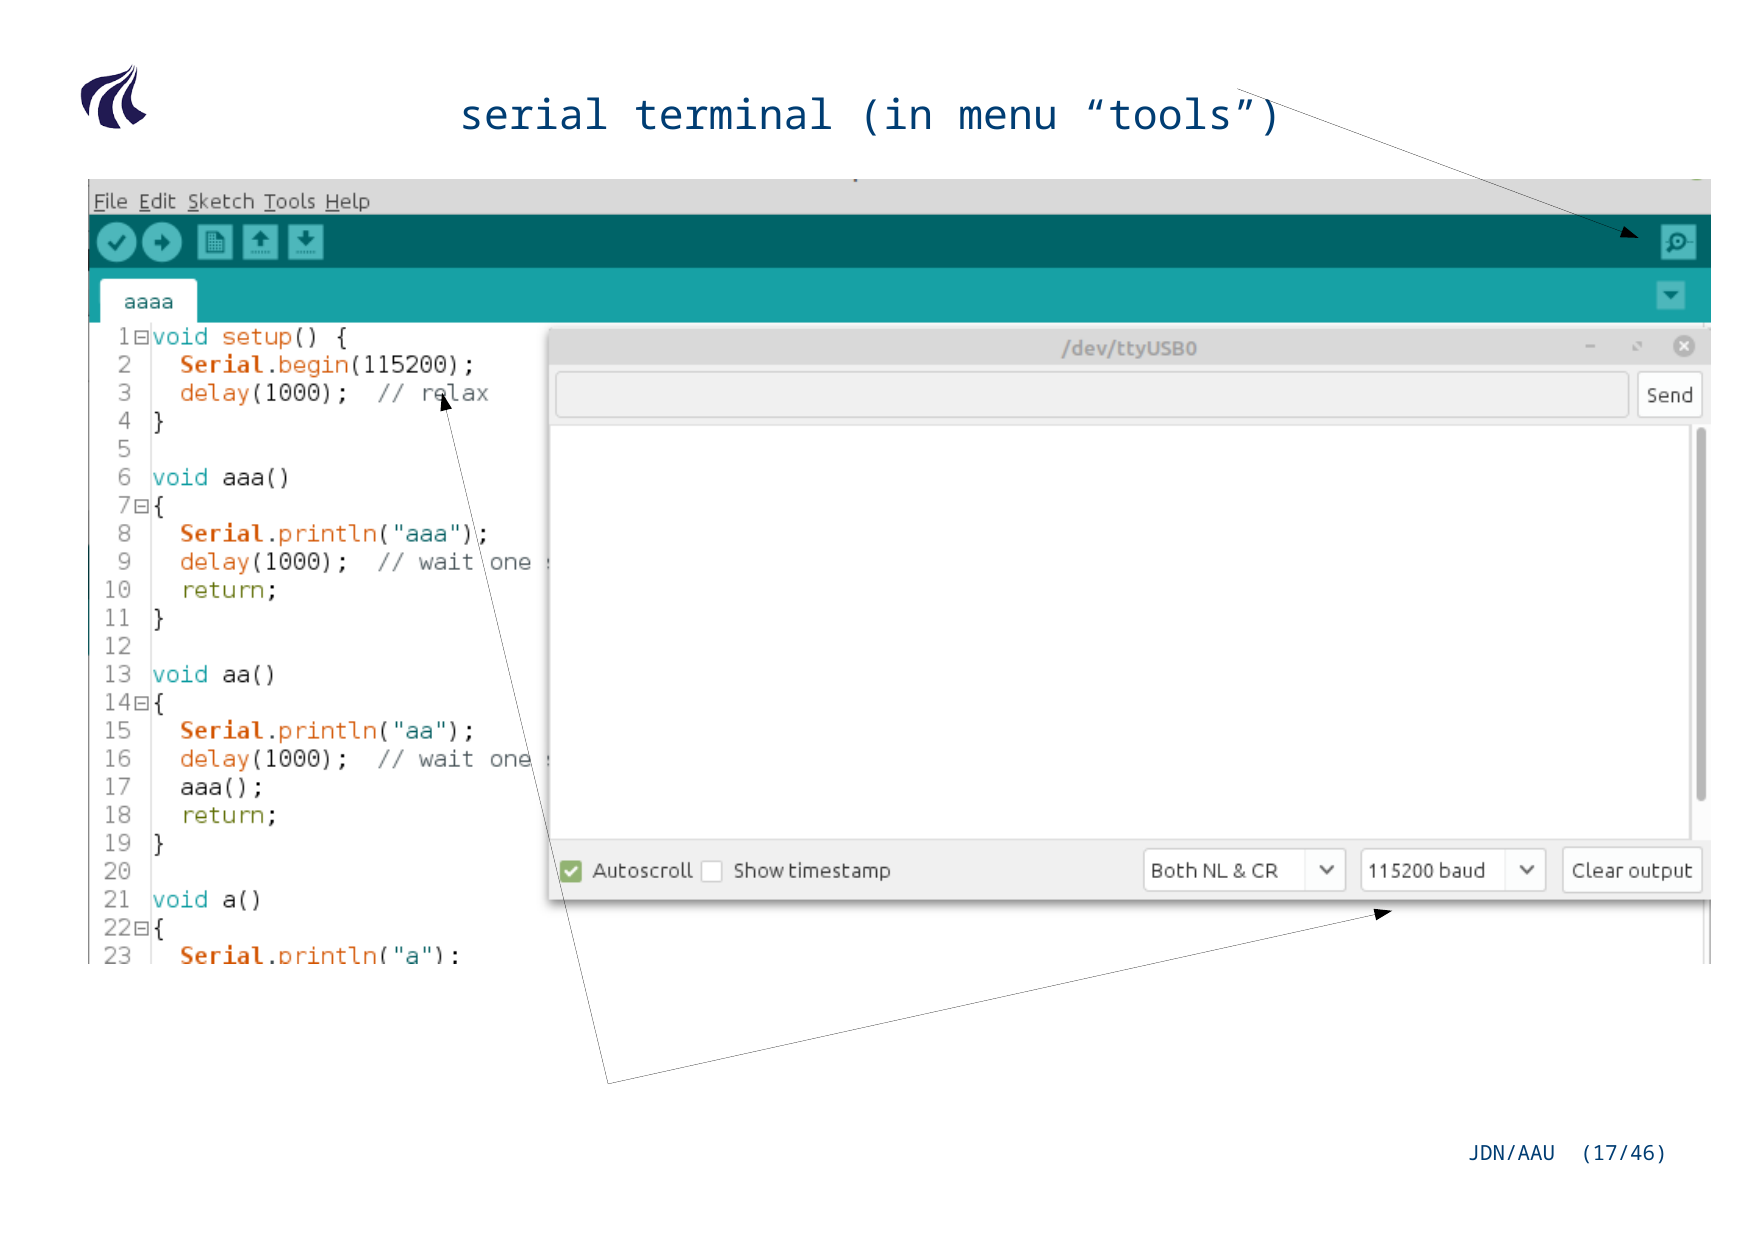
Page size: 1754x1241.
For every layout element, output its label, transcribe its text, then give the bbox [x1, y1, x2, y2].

picture [76, 60, 151, 131]
title serial terminal (in menu “tools”) [148, 72, 1621, 155]
picture [88, 179, 1711, 964]
